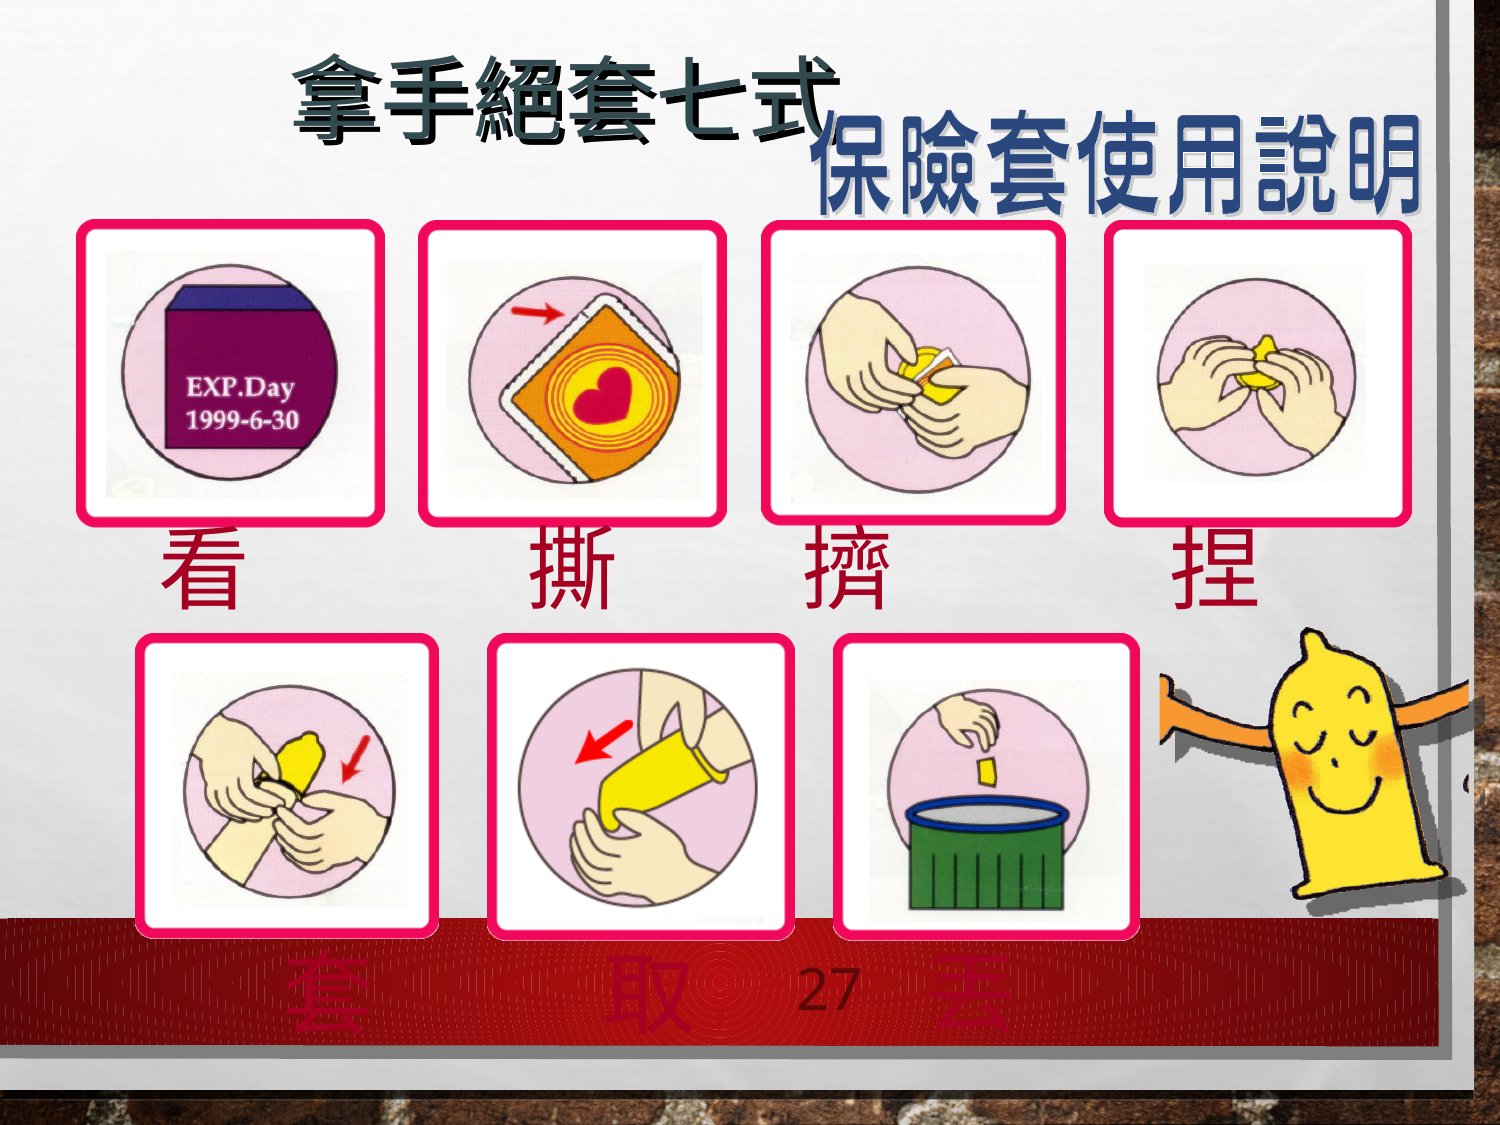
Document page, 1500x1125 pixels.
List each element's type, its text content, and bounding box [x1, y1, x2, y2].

text_box 看 撕 擠 捏 [29, 503, 1379, 622]
picture [761, 109, 1424, 528]
picture [487, 633, 795, 929]
title 拿手絕套七式 [0, 0, 1351, 202]
picture [1159, 609, 1469, 914]
picture [76, 220, 385, 503]
picture [833, 633, 1140, 941]
picture [135, 633, 439, 929]
picture [418, 220, 727, 503]
text_box 套 取 丟 [0, 929, 1104, 1047]
